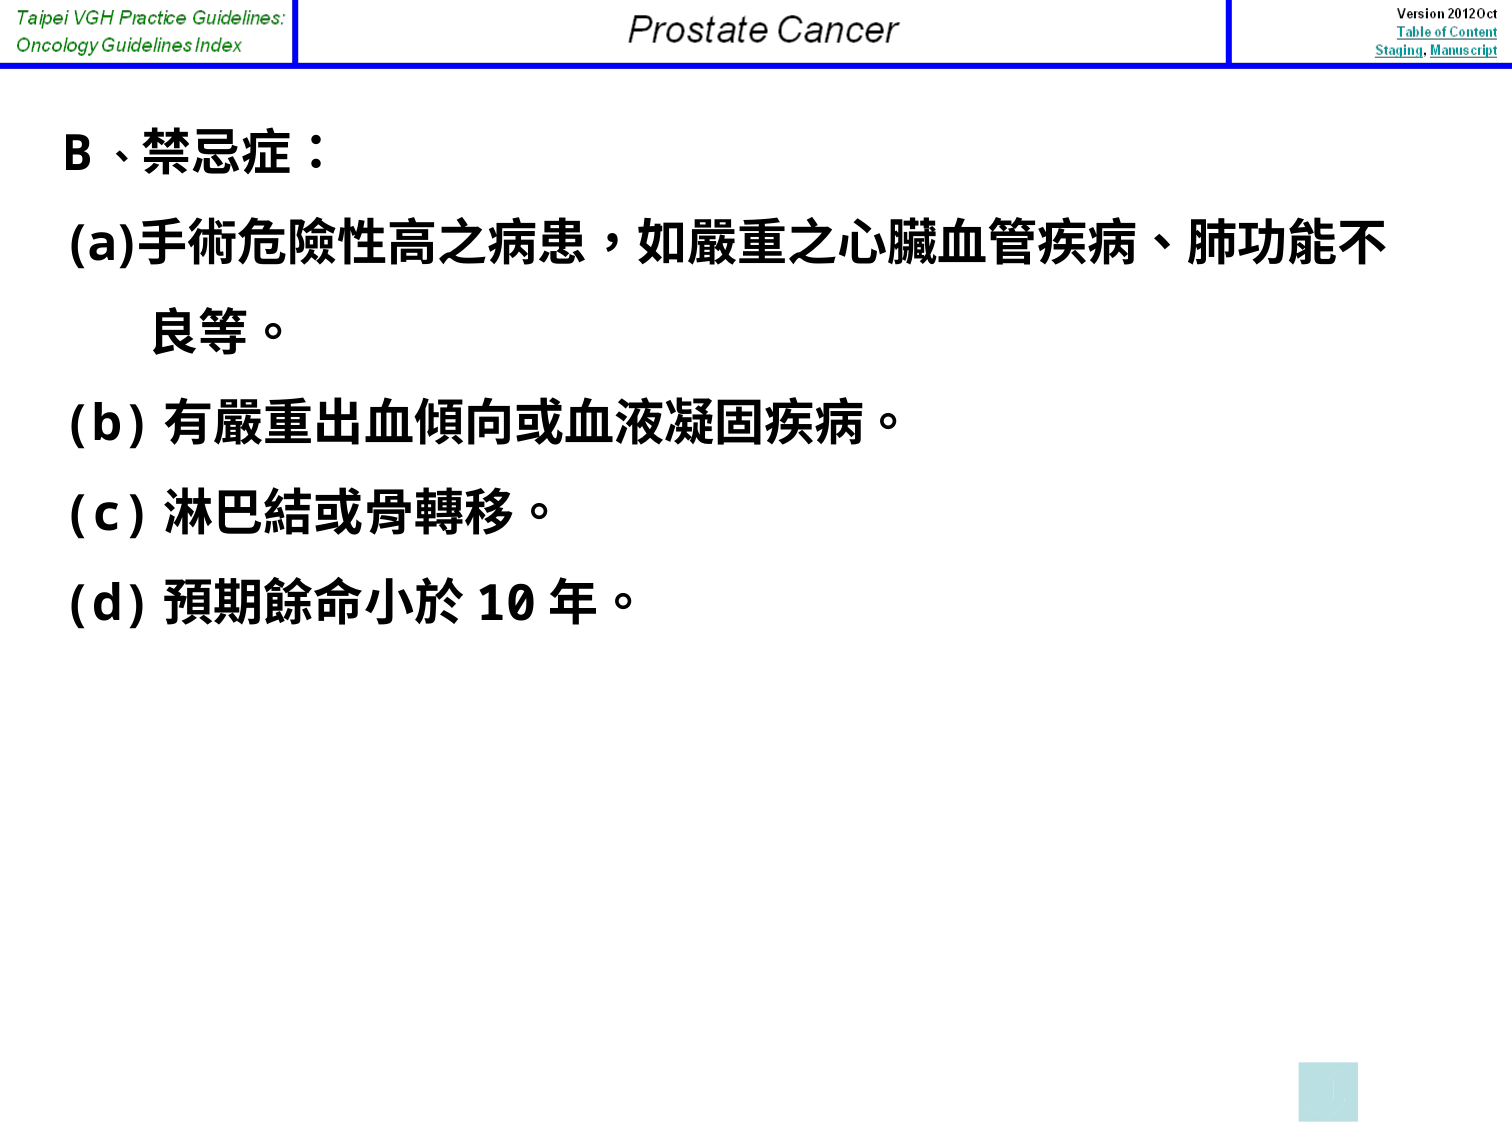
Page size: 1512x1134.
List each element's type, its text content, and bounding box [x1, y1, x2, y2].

text_box B、禁忌症： 手術危險性高之病患，如嚴重之心臟血管疾病、肺功能不 良等。 (b)有嚴重出血傾向或血液凝固疾病。 (c)淋巴結或骨轉移。 (d)預期餘命小於10年。 [47, 83, 1476, 638]
